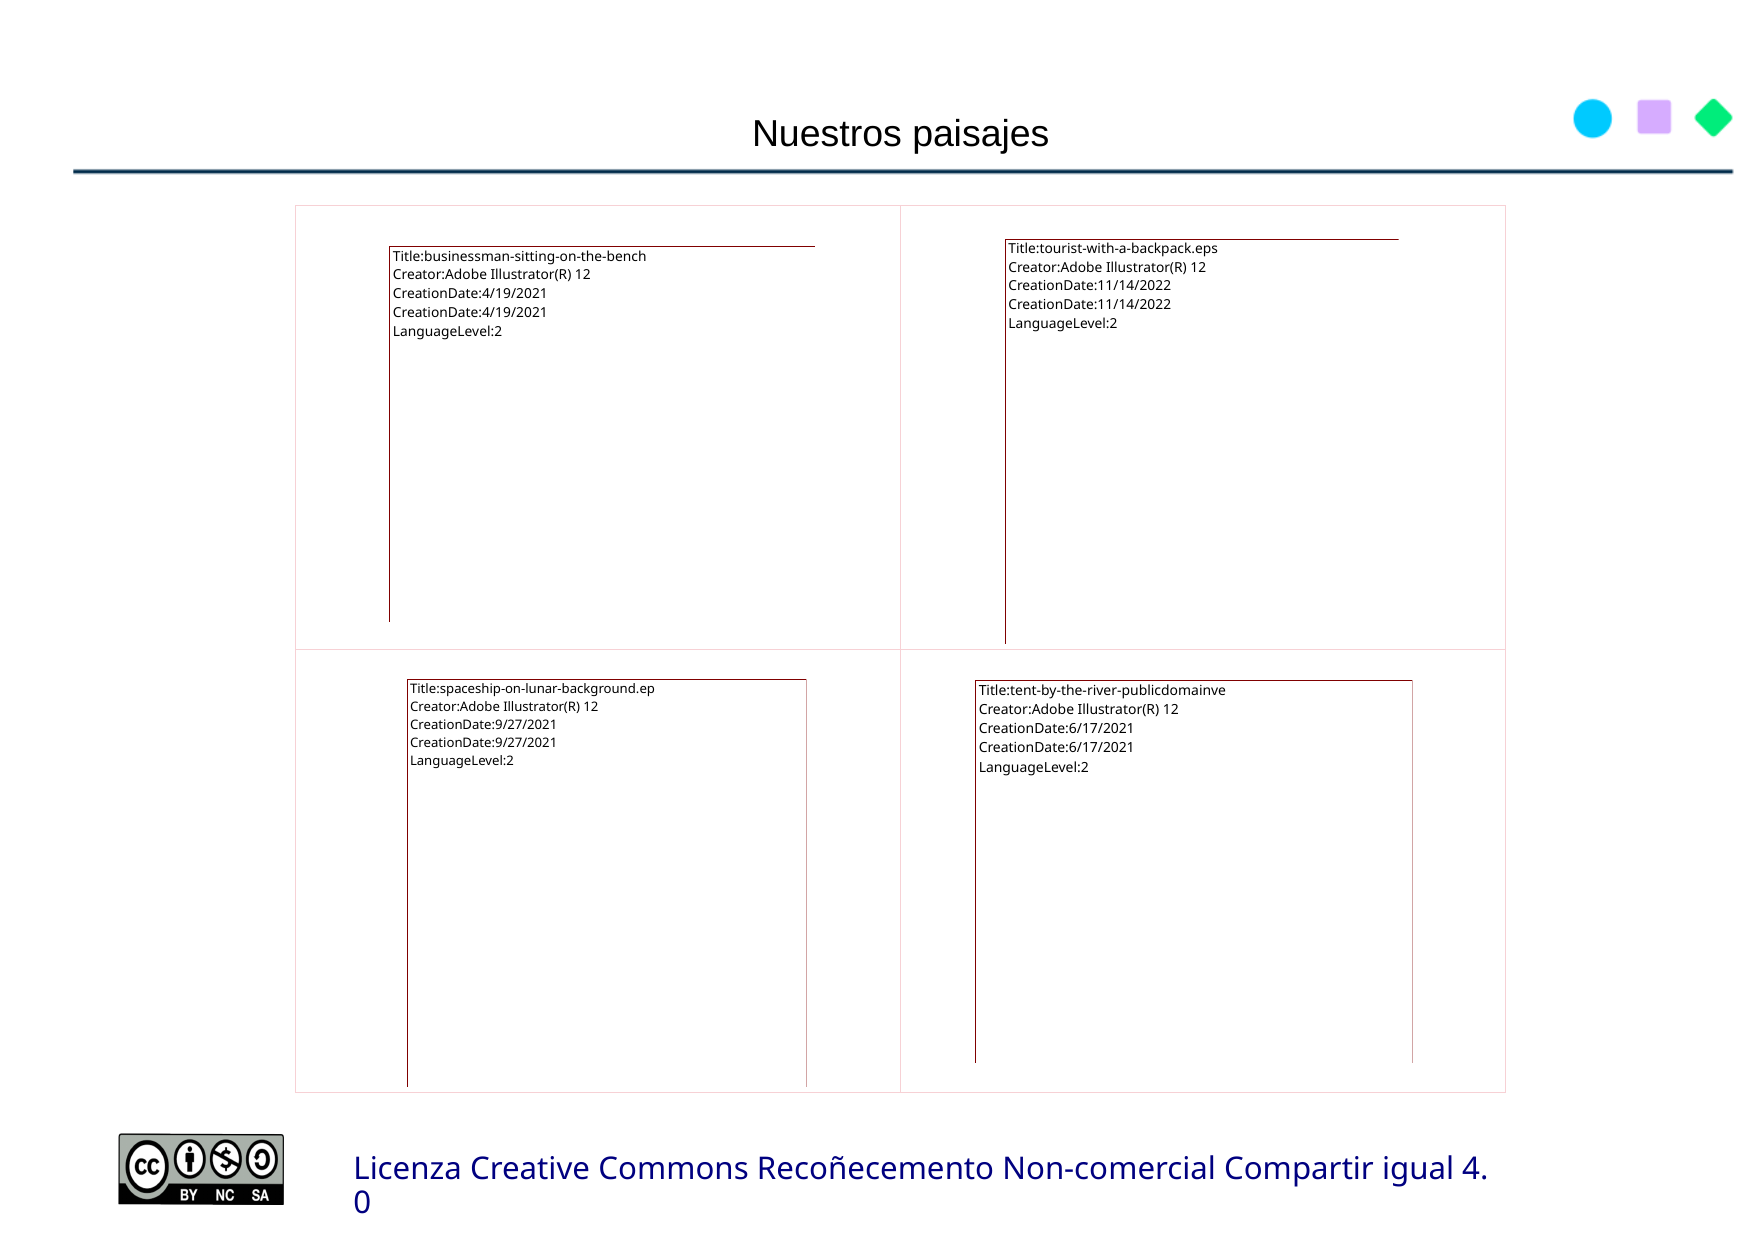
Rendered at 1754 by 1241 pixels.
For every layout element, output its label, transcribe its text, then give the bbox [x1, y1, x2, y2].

text_box Licenza Creative Commons Recoñecemento Non-comercial Compartir igual 4.0 [338, 1119, 1506, 1217]
picture [59, 70, 1743, 197]
picture [974, 679, 1417, 1063]
table_header [296, 206, 900, 649]
table_header [901, 206, 1505, 649]
picture [1003, 237, 1413, 644]
picture [118, 1133, 284, 1205]
table_cell [901, 650, 1505, 1092]
table_cell [296, 650, 900, 1092]
picture [388, 245, 815, 622]
picture [406, 678, 815, 1087]
